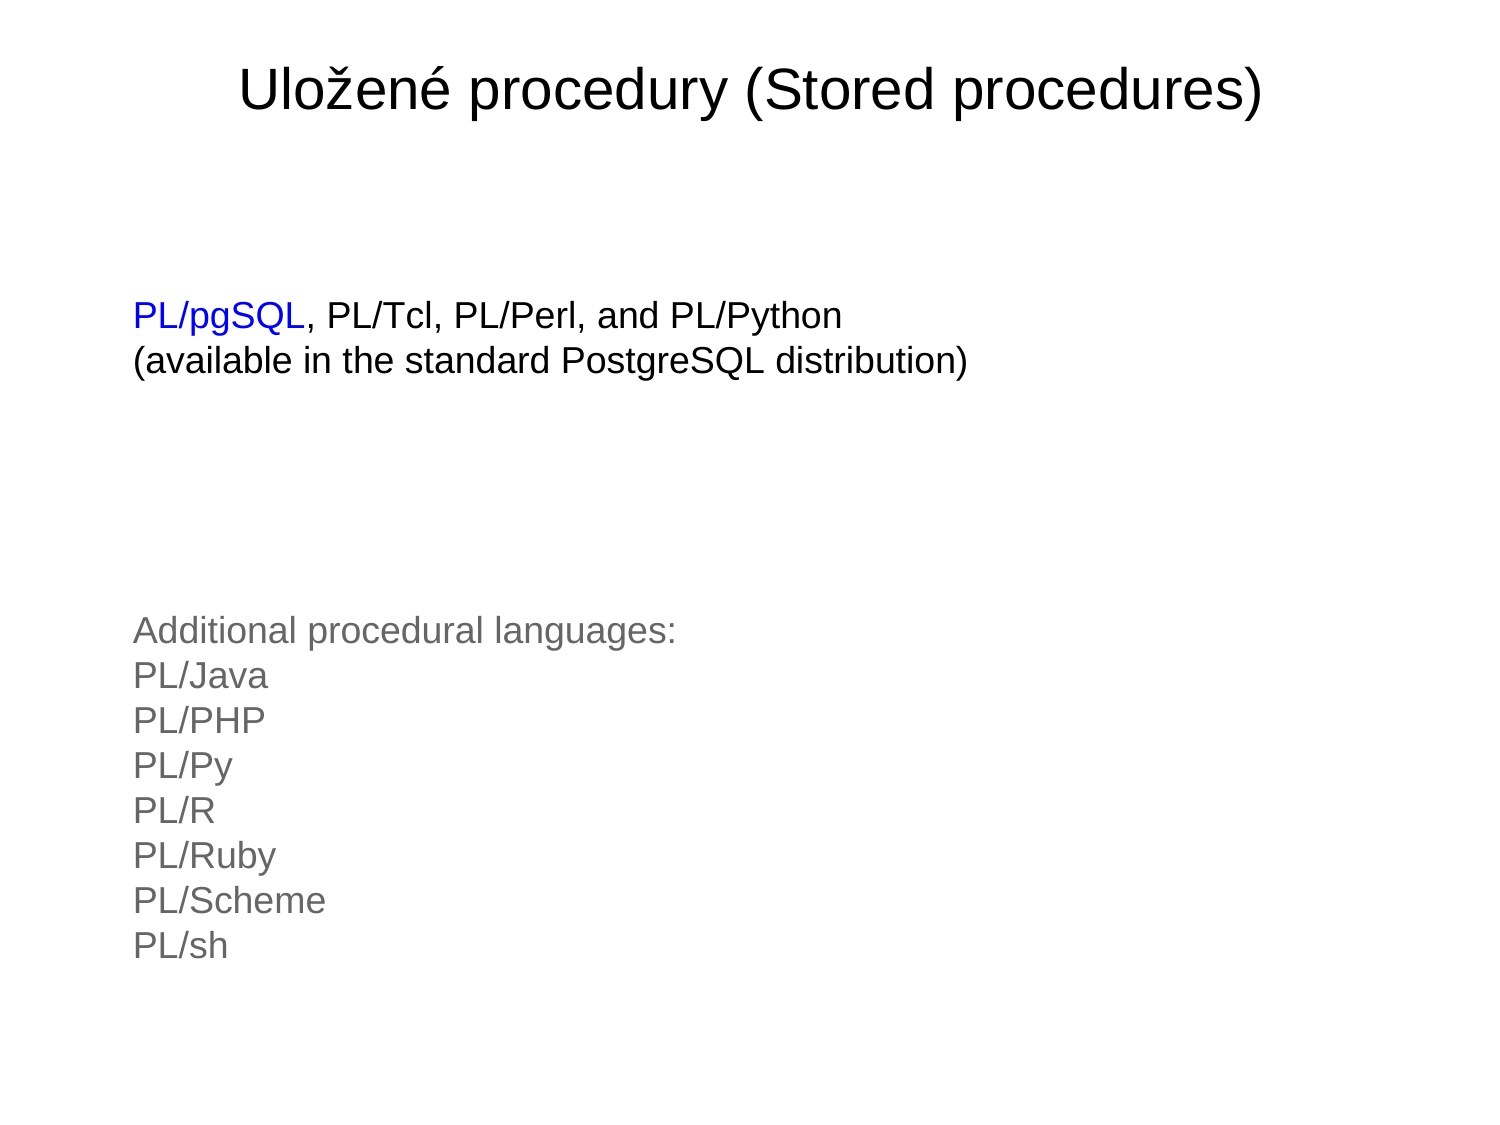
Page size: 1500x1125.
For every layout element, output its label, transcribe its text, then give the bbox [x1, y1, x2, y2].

text_box PL/pgSQL, PL/Tcl, PL/Perl, and PL/Python (available in the standard PostgreSQL distribution) Additional procedural languages: PL/Java PL/PHP PL/Py PL/R PL/Ruby PL/Scheme PL/sh [118, 283, 1335, 974]
title Uložené procedury (Stored procedures) [76, 29, 1427, 144]
